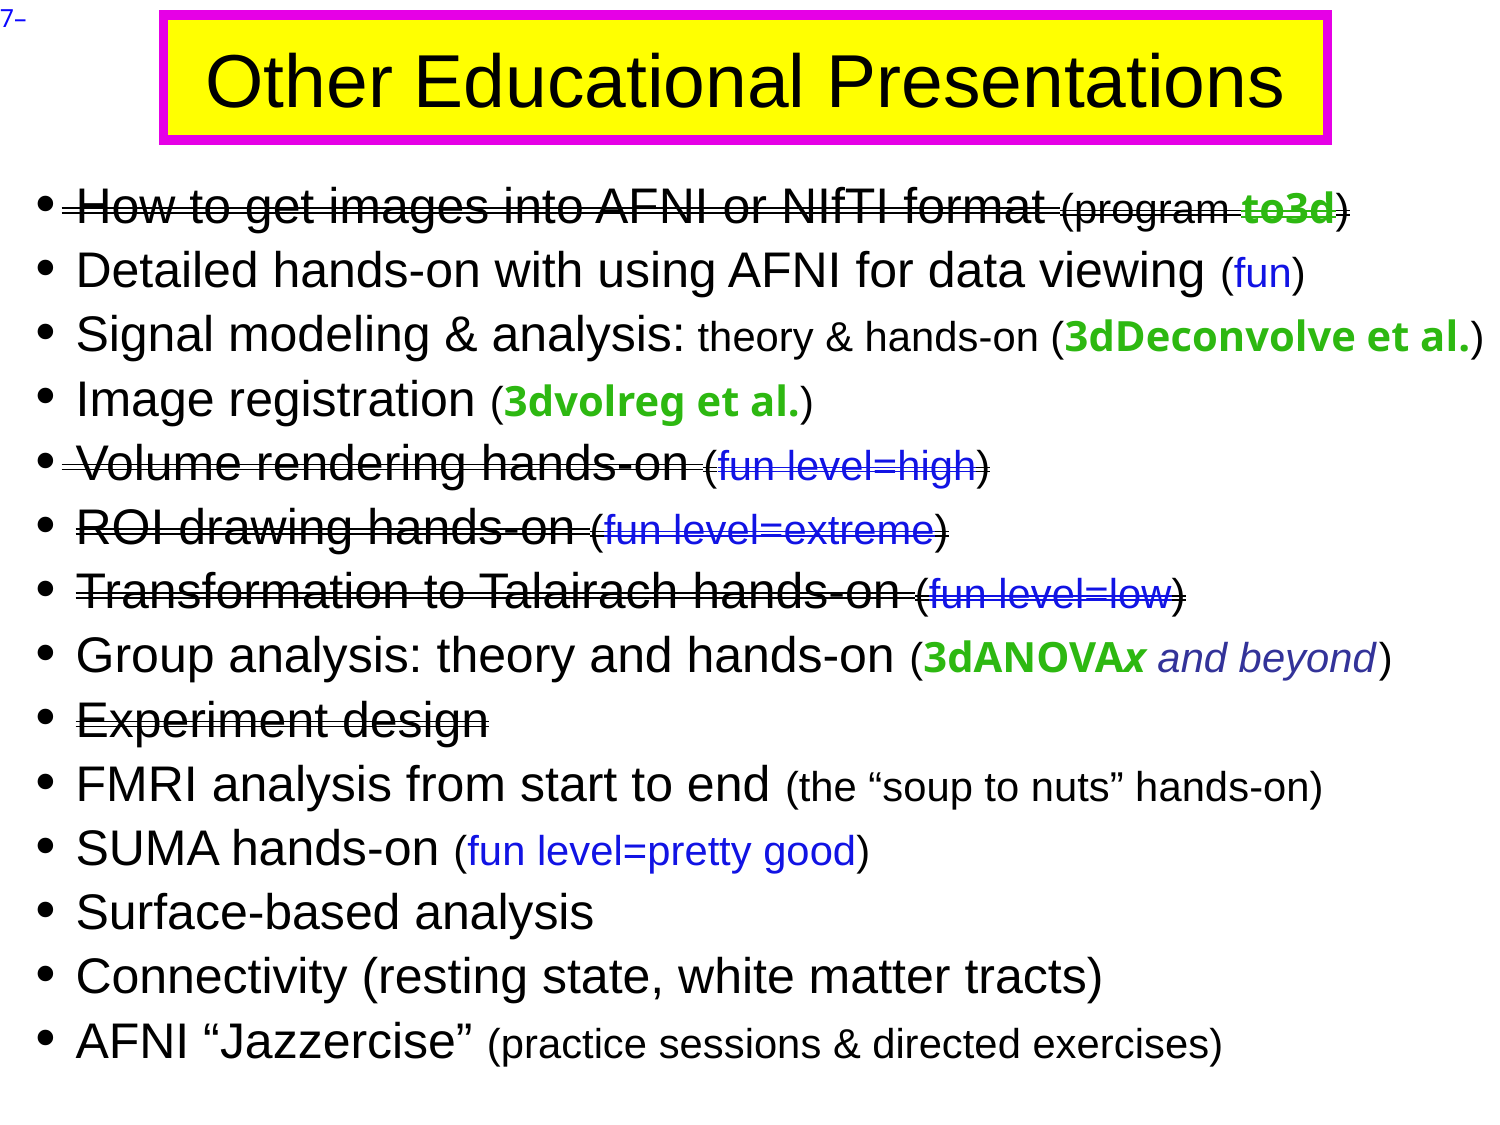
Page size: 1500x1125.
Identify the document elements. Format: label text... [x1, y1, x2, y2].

list How to get images into AFNI or NIfTI format (program to3d) Detailed hands-on with using AFNI for data viewing (fun) Signal modeling & analysis: theory & hands-on (3dDeconvolve et al.) Image registration (3dvolreg et al.) Volume rendering hands-on (fun level=high) ROI drawing hands-on (fun level=extreme) Transformation to Talairach hands-on (fun level=low) Group analysis: theory and hands-on (3dANOVAx and beyond ) Experiment design FMRI analysis from start to end (the “soup to nuts” hands-on) SUMA hands-on (fun level=pretty good) Surface-based analysis Connectivity (resting state, white matter tracts) AFNI “Jazzercise” (practice sessions & directed exercises) [19, 166, 1500, 1079]
text_box Other Educational Presentations [163, 15, 1328, 140]
